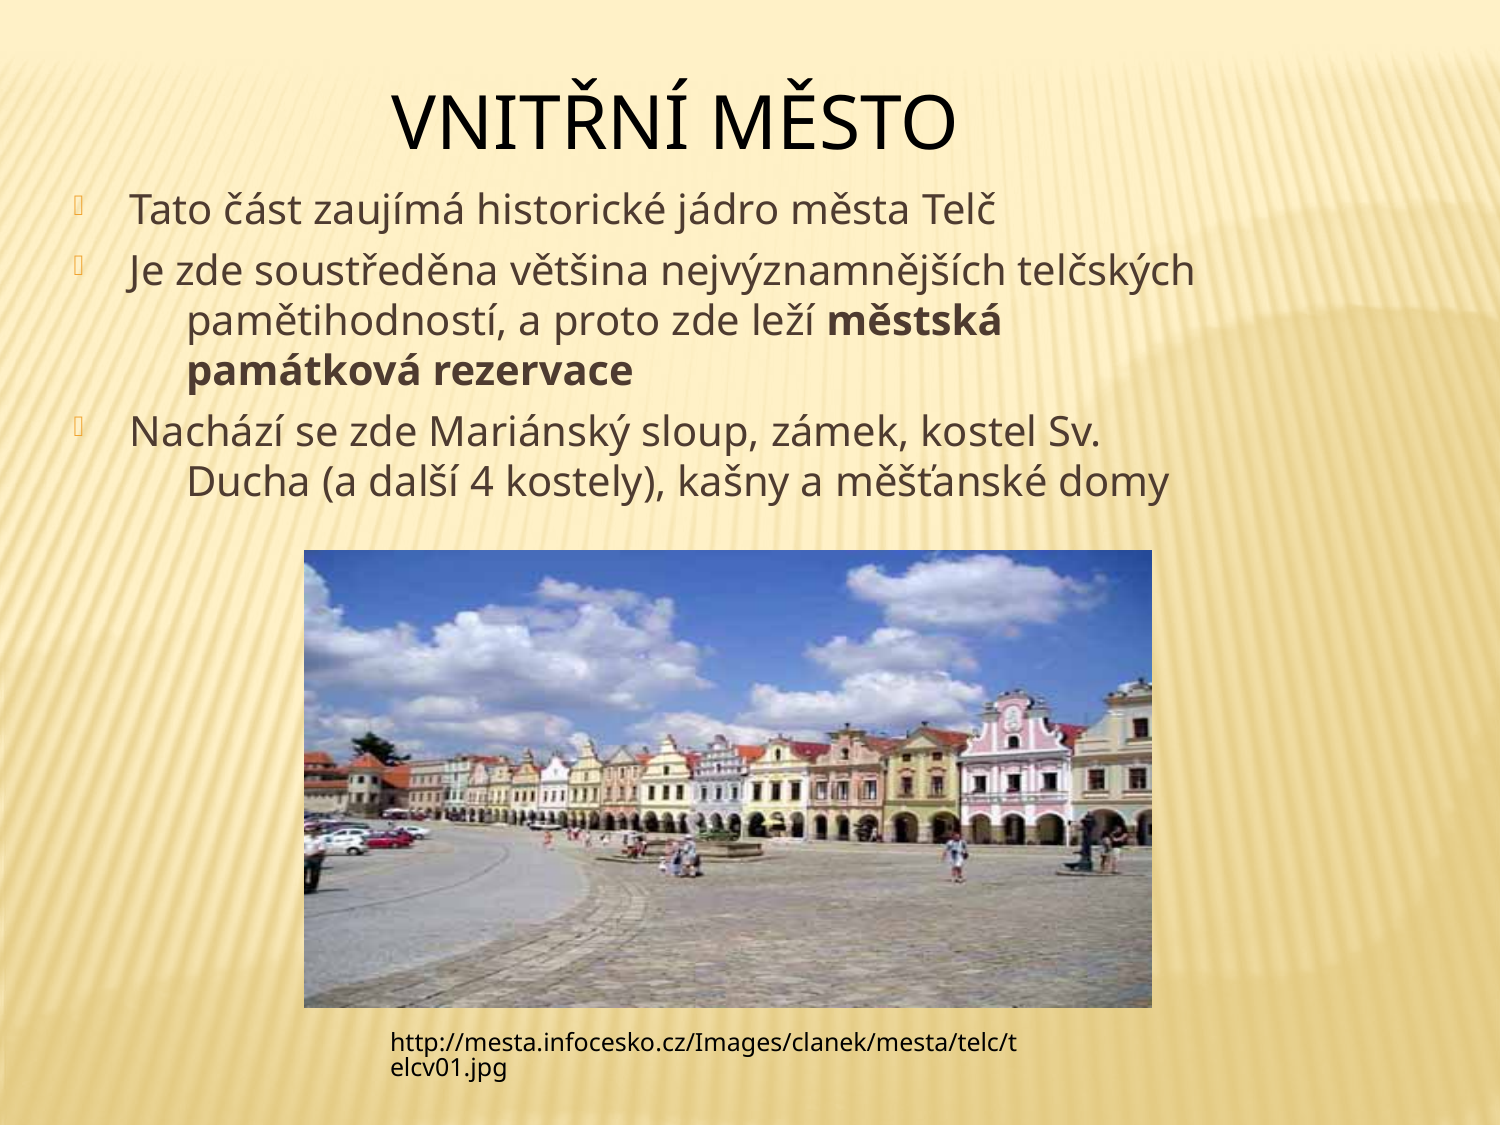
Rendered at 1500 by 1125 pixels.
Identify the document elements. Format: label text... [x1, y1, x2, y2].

list Tato část zaujímá historické jádro města Telč Je zde soustředěna většina nejvýznamnějších telčských pamětihodností, a proto zde leží městská památková rezervace Nachází se zde Mariánský sloup, zámek, kostel Sv. Ducha (a další 4 kostely), kašny a měšťanské domy [58, 175, 1247, 744]
title Vnitřní město [82, 58, 1270, 182]
text_box http://mesta.infocesko.cz/Images/clanek/mesta/telc/telcv01.jpg [375, 1019, 1043, 1069]
picture [304, 550, 1152, 1008]
